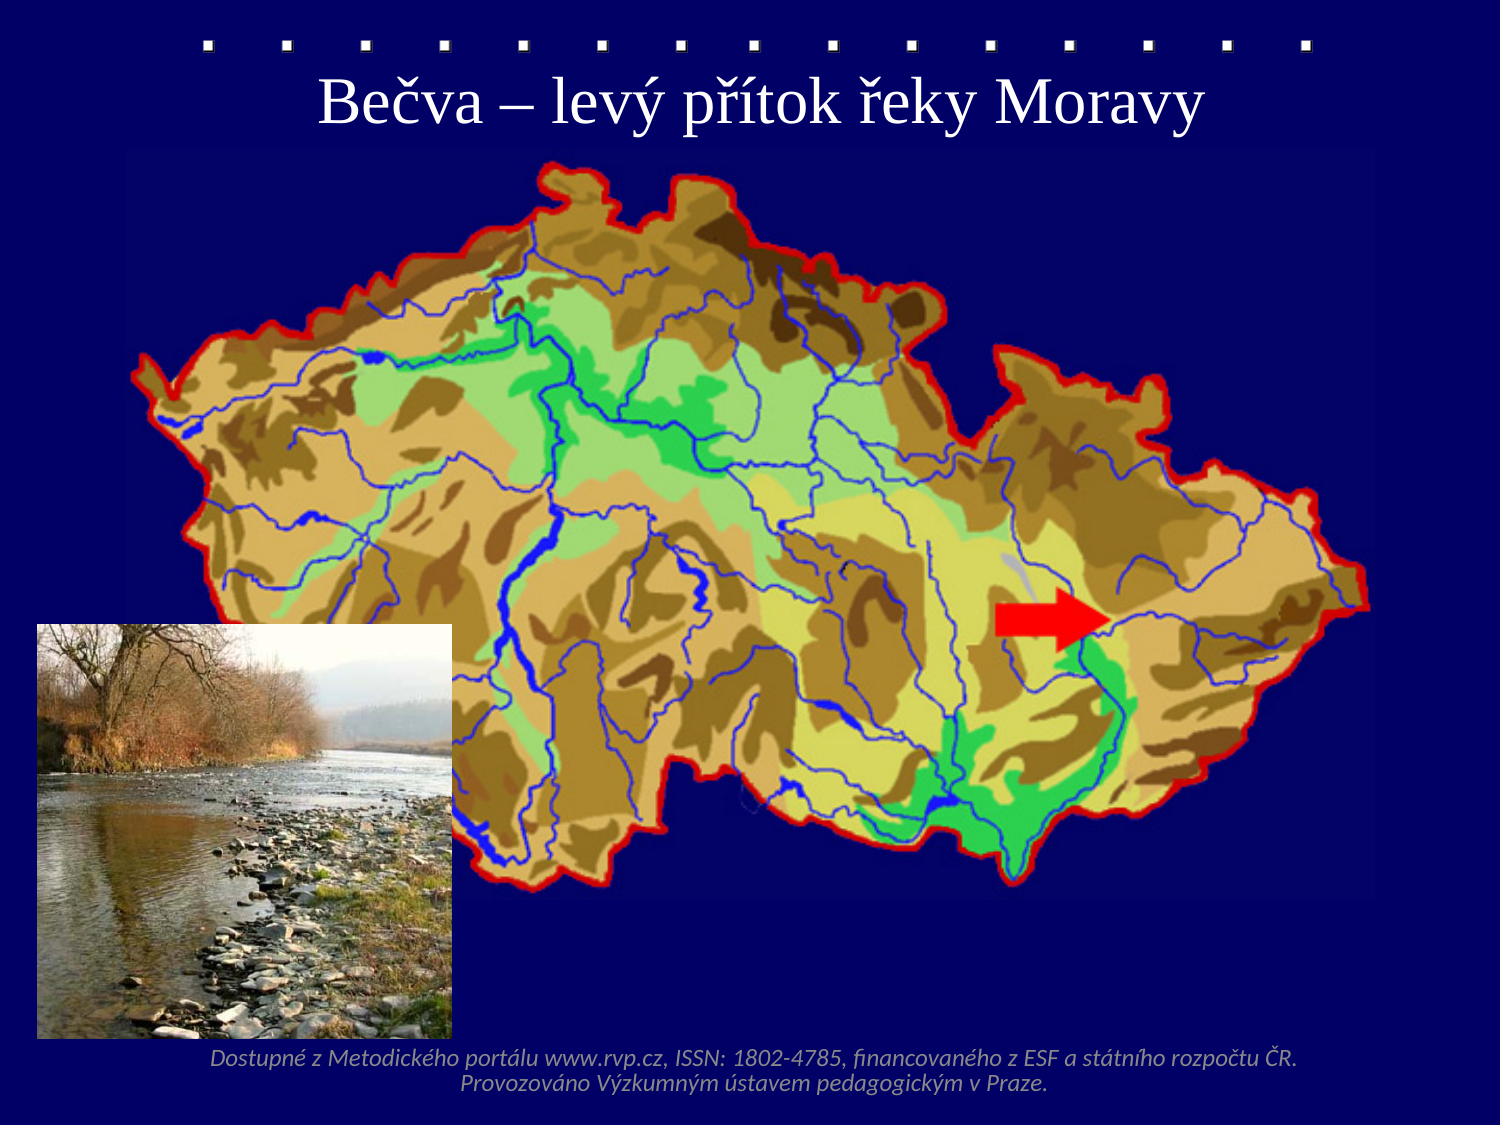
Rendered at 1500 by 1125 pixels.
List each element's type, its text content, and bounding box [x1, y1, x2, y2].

picture [37, 149, 1375, 1039]
picture [200, 37, 1326, 57]
text_box Bečva – levý přítok řeky Moravy [212, 62, 1313, 150]
